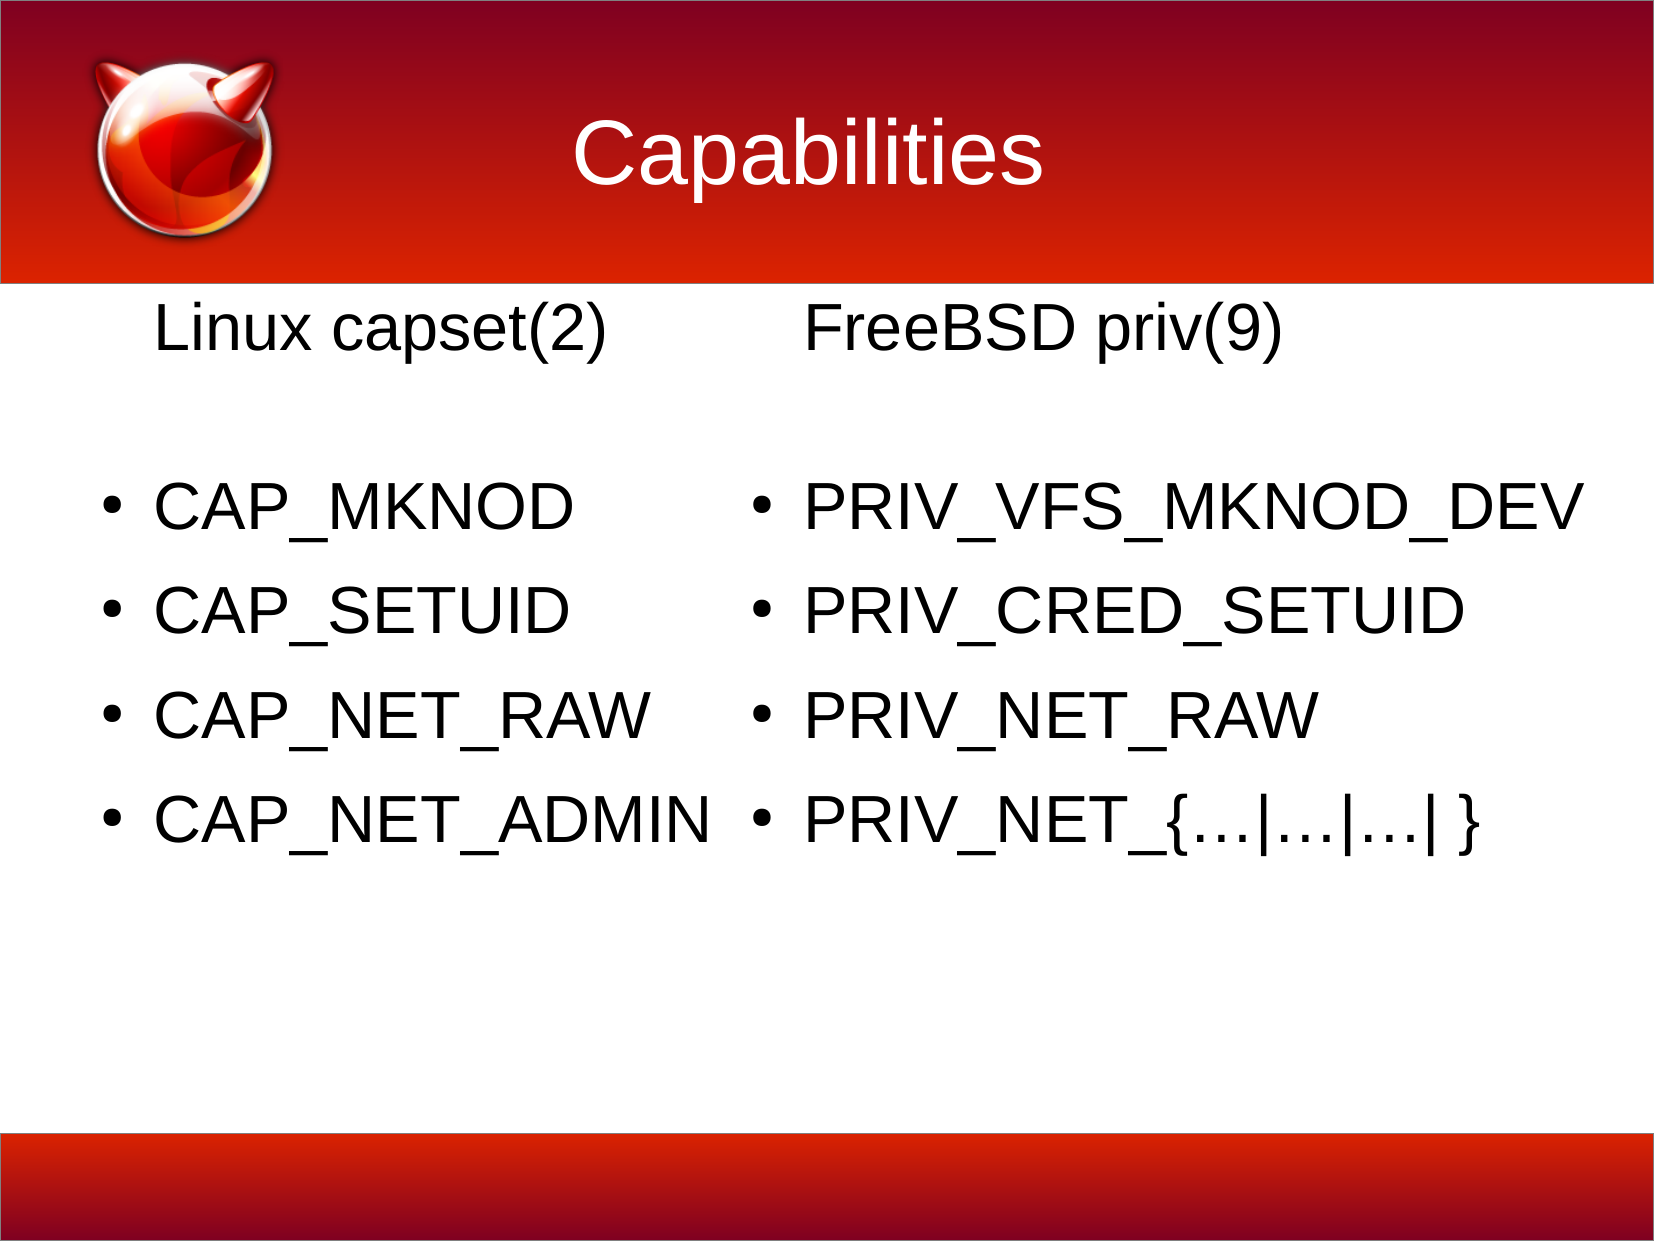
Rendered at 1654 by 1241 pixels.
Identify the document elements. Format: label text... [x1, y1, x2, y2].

list Linux capset(2) CAP_MKNOD CAP_SETUID CAP_NET_RAW CAP_NET_ADMIN [82, 290, 732, 1010]
list FreeBSD priv(9) PRIV_VFS_MKNOD_DEV PRIV_CRED_SETUID PRIV_NET_RAW PRIV_NET_{…|…|…| } [732, 290, 1595, 1010]
title Capabilities [82, 49, 1536, 257]
